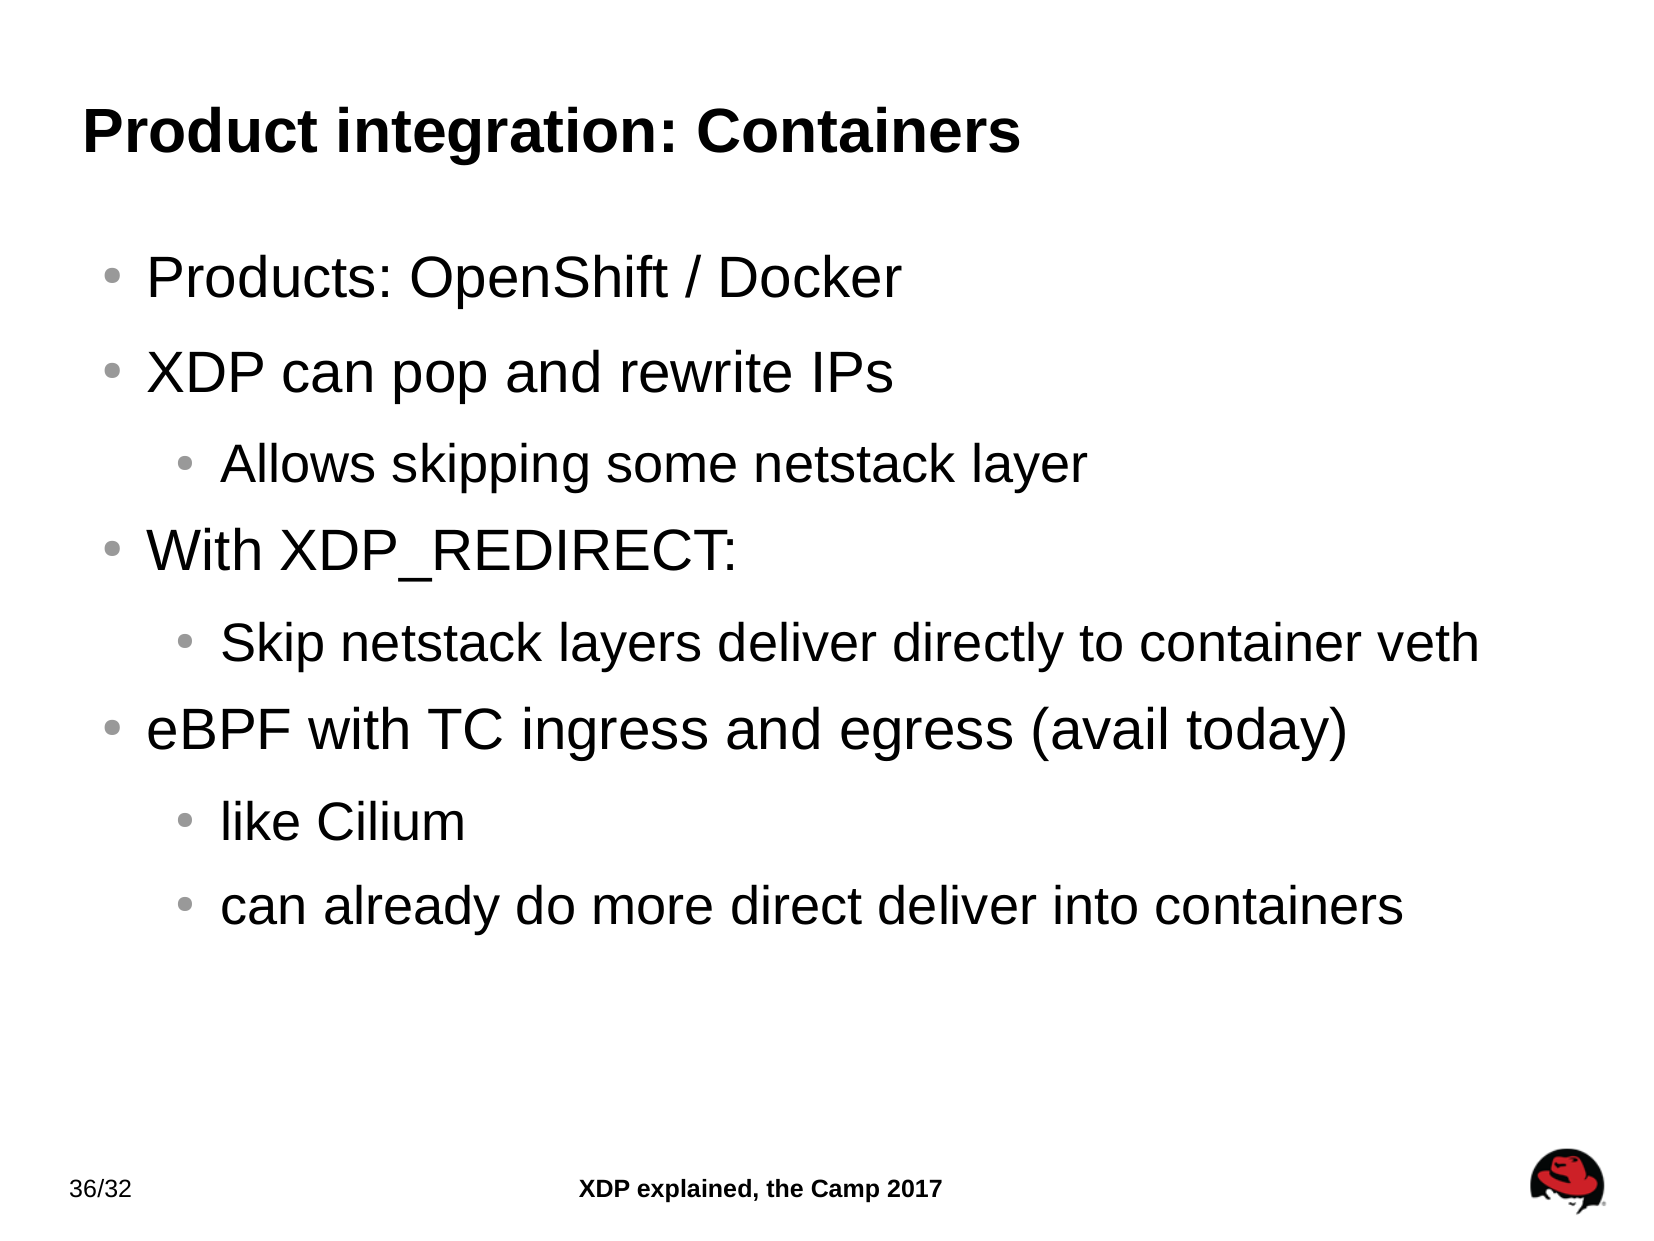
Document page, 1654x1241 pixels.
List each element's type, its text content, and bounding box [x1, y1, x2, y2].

list Products: OpenShift / Docker XDP can pop and rewrite IPs Allows skipping some netstack layer With XDP_REDIRECT: Skip netstack layers deliver directly to container veth eBPF with TC ingress and egress (avail today) like Cilium can already do more direct deliver into containers [86, 244, 1575, 1039]
title Product integration: Containers [82, 37, 1571, 226]
picture [1529, 1146, 1612, 1224]
